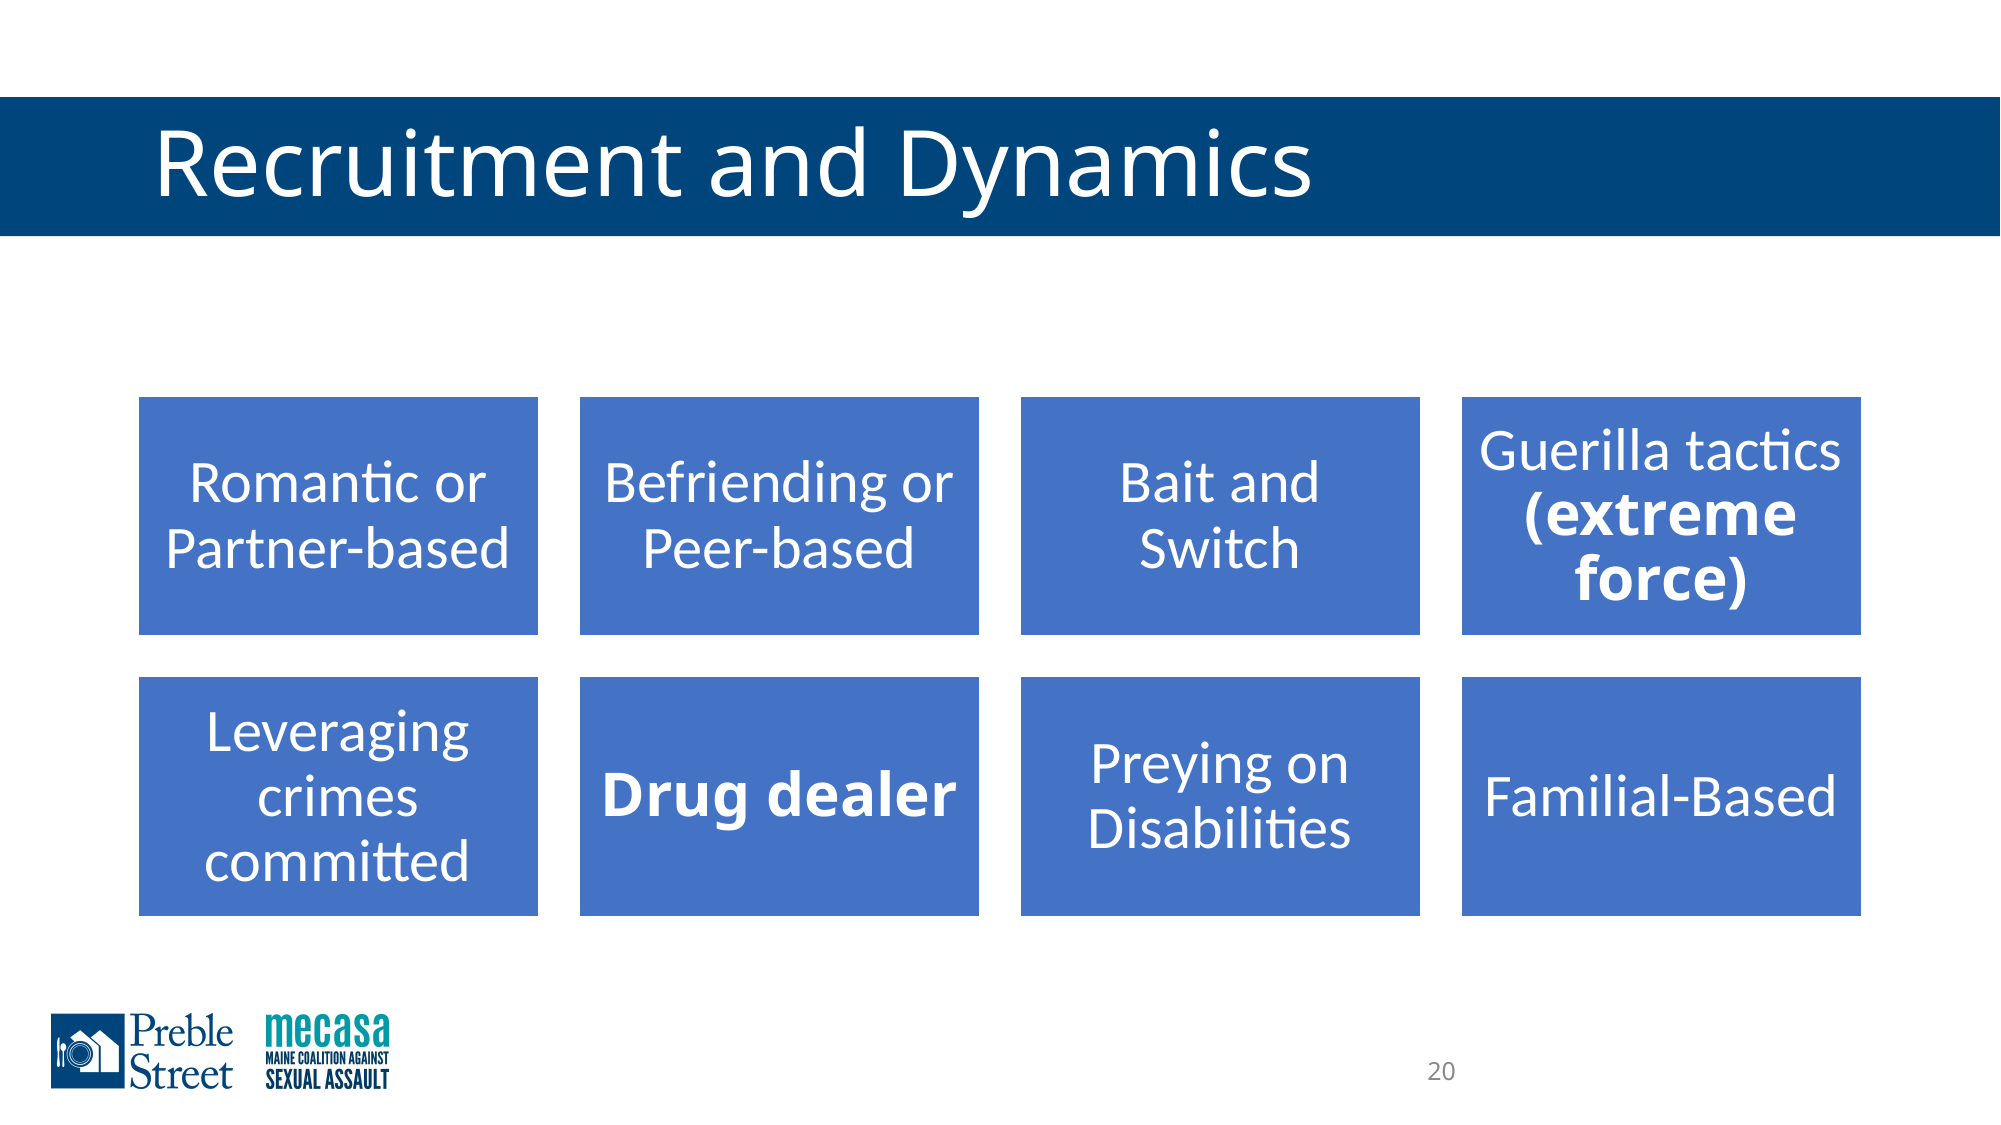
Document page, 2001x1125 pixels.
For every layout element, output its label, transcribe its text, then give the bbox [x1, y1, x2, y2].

text_box Guerilla tactics (extreme force) [1461, 395, 1863, 637]
text_box Familial-Based [1461, 676, 1863, 917]
text_box Preying on Disabilities [1020, 676, 1421, 917]
text_box Leveraging crimes committed [137, 676, 539, 917]
title Recruitment and Dynamics [137, 57, 1863, 276]
text_box Bait and Switch [1020, 395, 1421, 637]
slide_number 20 [1412, 1042, 1863, 1103]
text_box Drug dealer [578, 676, 980, 917]
text_box Befriending or Peer-based [578, 395, 980, 637]
text_box Romantic or Partner-based [137, 395, 539, 637]
